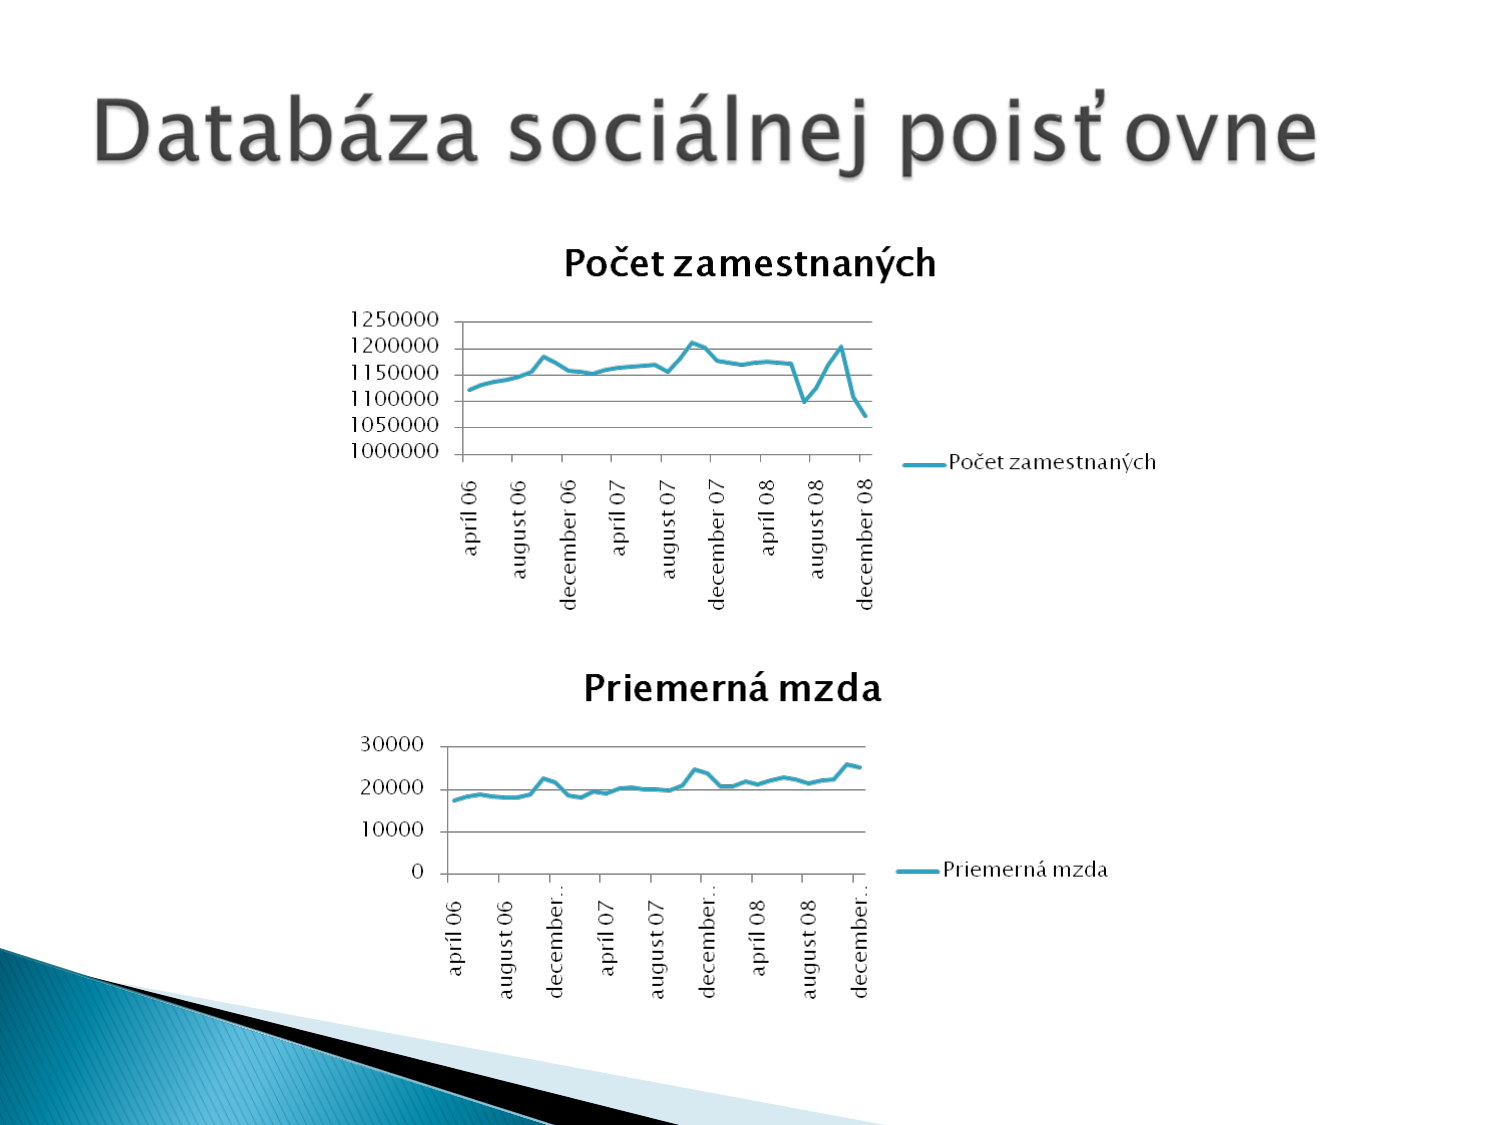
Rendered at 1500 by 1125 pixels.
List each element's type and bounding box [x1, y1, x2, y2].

text_box [32, 43, 1427, 235]
picture [0, 643, 1129, 1125]
picture [323, 218, 1177, 635]
